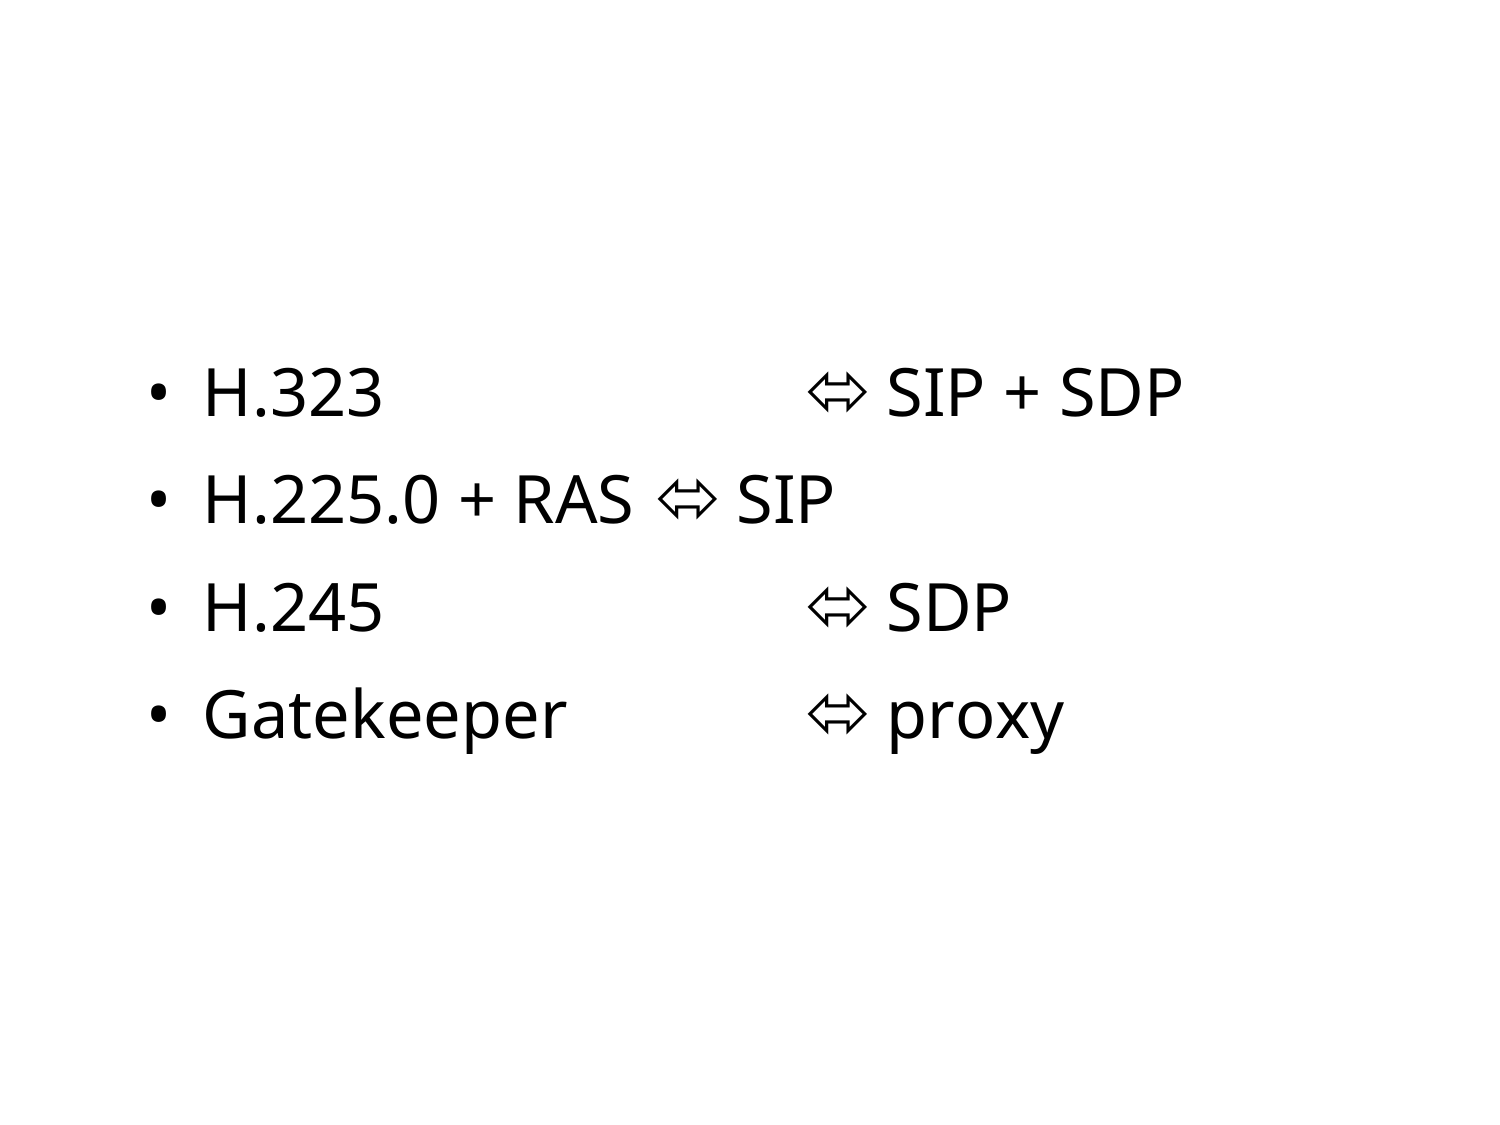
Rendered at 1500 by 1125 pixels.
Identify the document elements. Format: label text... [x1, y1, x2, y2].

text_box H.323  SIP + SDP H.225.0 + RAS  SIP H.245  SDP Gatekeeper  proxy [131, 337, 1326, 802]
